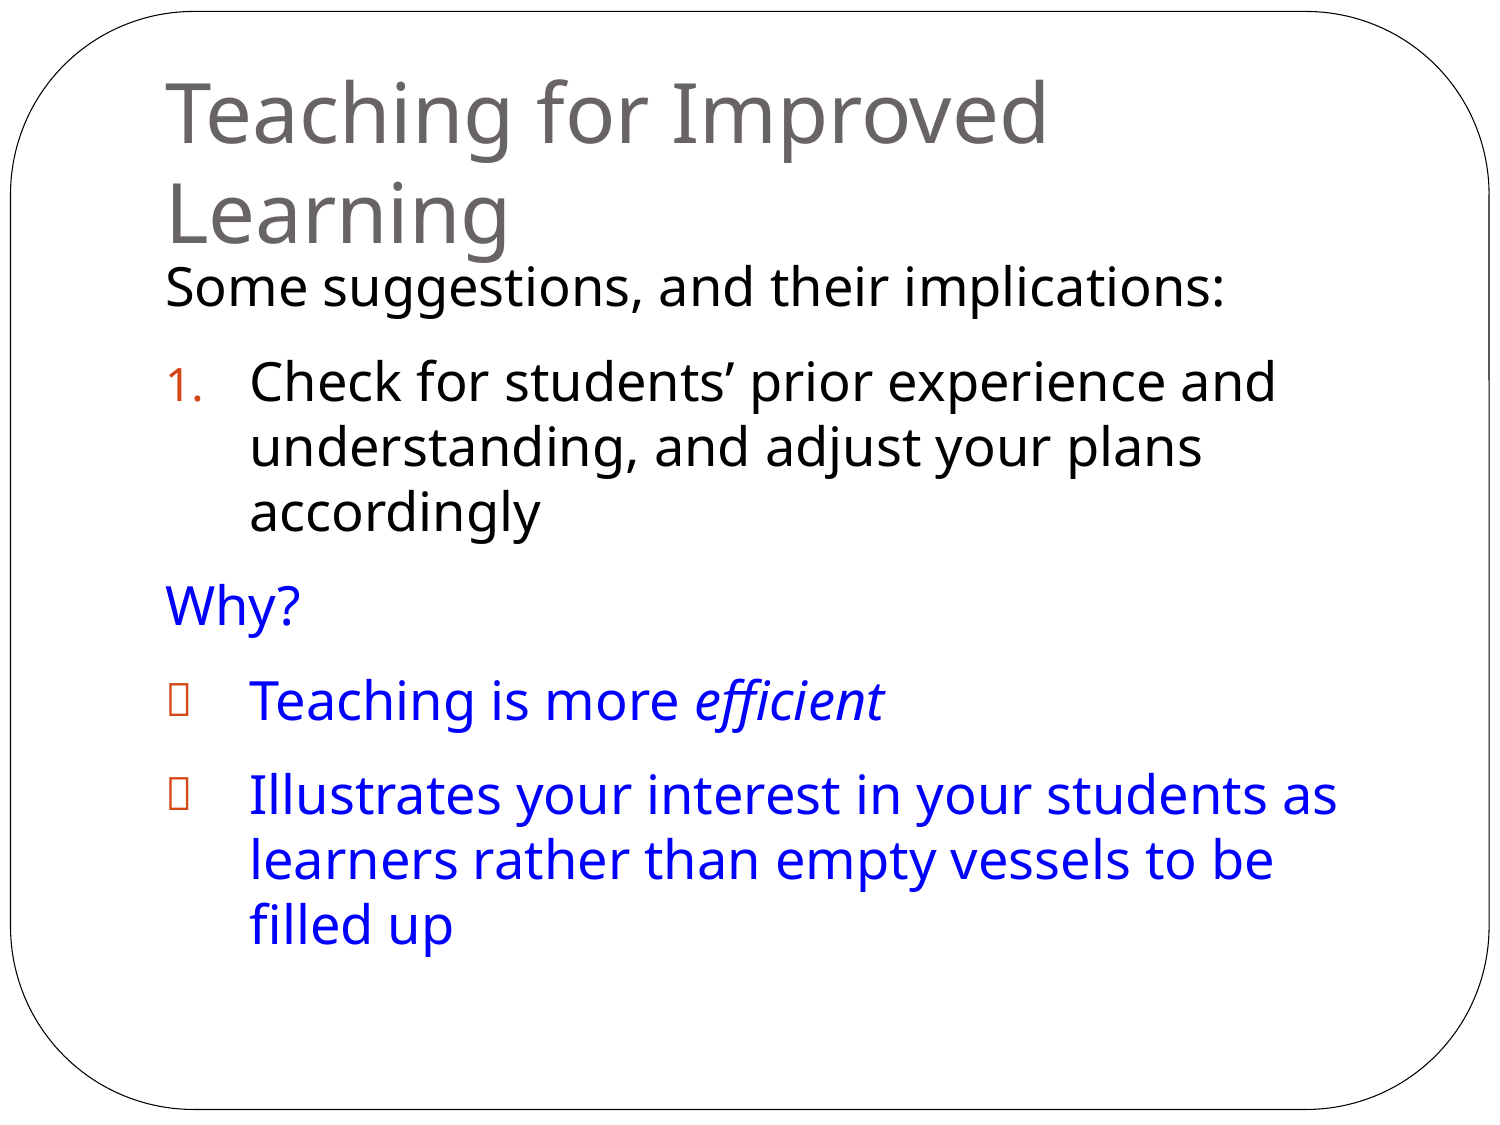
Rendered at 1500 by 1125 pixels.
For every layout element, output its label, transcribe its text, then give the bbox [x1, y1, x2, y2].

title Teaching for Improved Learning [150, 45, 1425, 233]
list Some suggestions, and their implications: Check for students’ prior experience and understanding, and adjust your plans accordingly Why? Teaching is more efficient Illustrates your interest in your students as learners rather than empty vessels to be filled up [150, 237, 1425, 1003]
